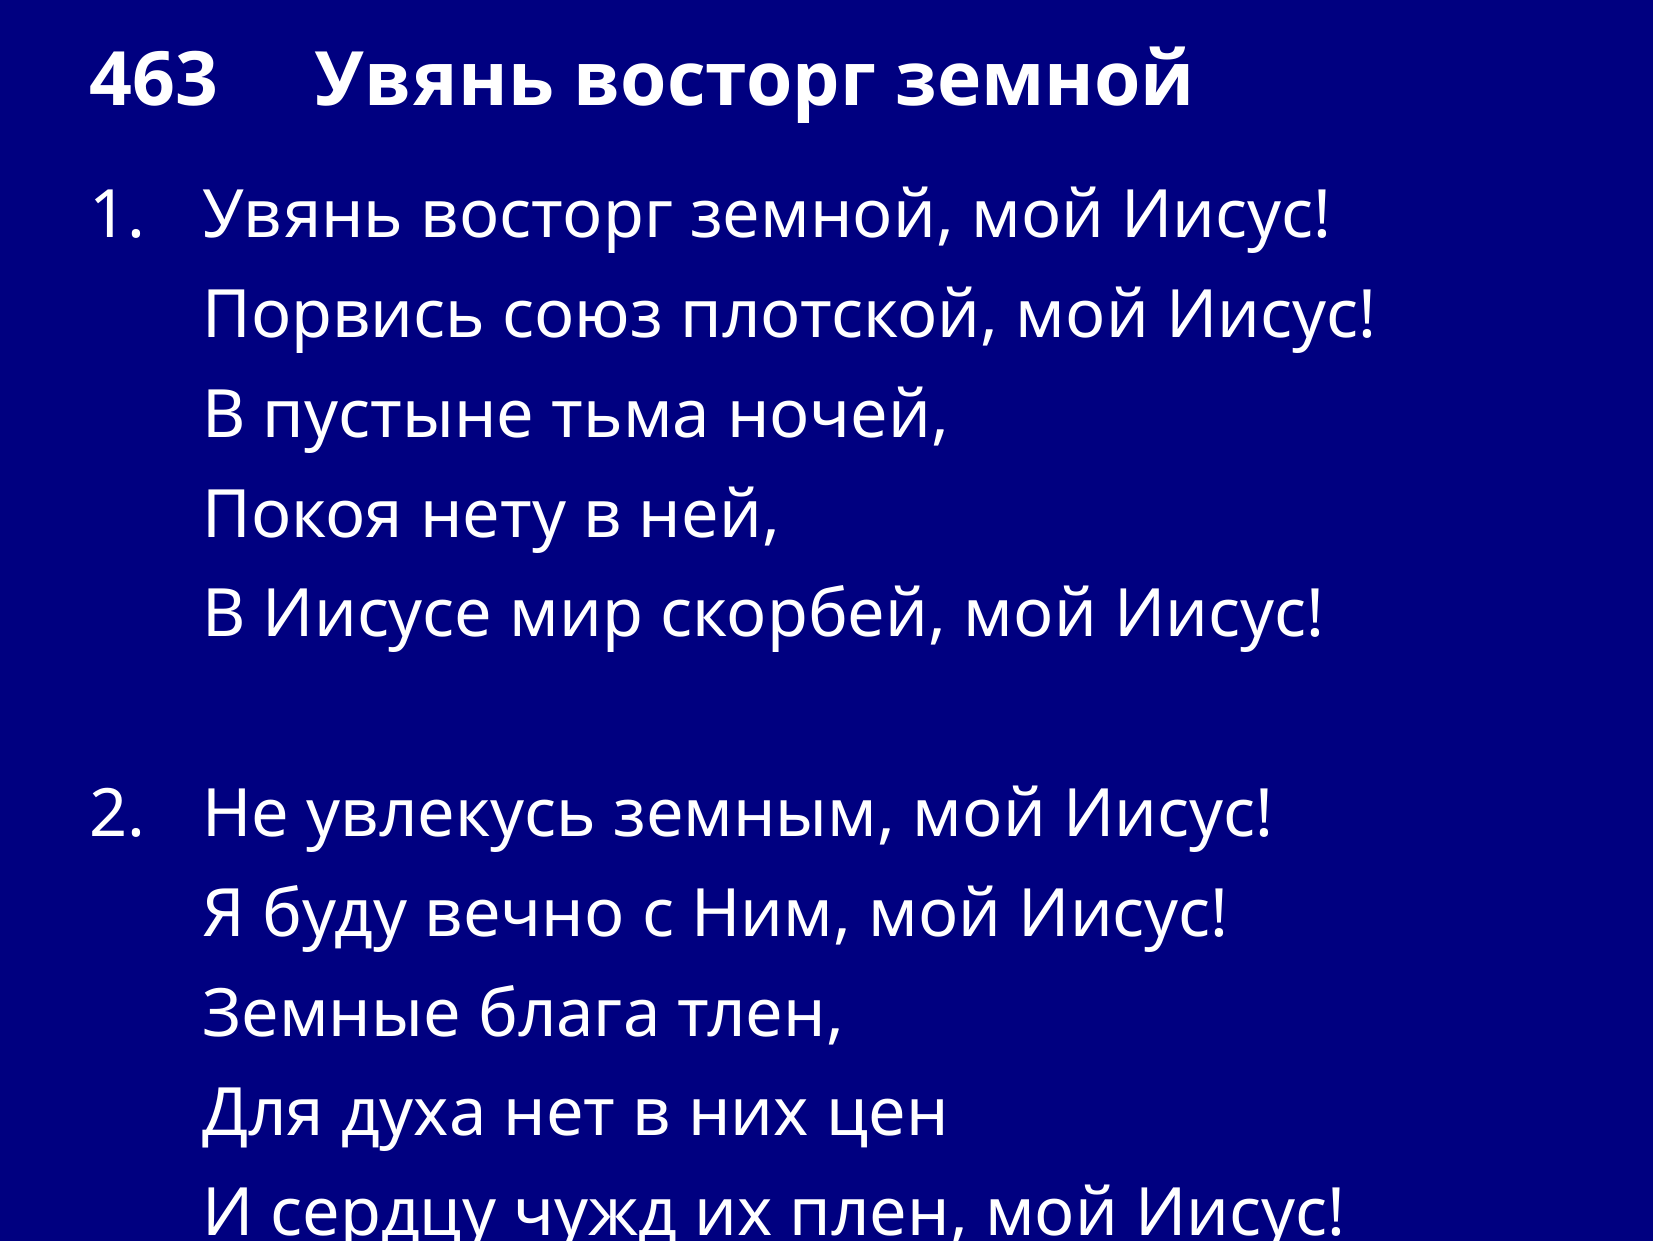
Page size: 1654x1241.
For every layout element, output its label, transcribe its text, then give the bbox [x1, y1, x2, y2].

text_box 463 Увянь восторг земной [75, 18, 1576, 131]
text_box 1. Увянь восторг земной, мой Иисус! Порвись союз плотской, мой Иисус! В пустыне тьма ночей, Покоя нету в ней, В Иисусе мир скорбей, мой Иисус! 2. Не увлекусь земным, мой Иисус! Я буду вечно с Ним, мой Иисус! Земные блага тлен, Для духа нет в них цен И сердцу чужд их плен, мой Иисус! [75, 150, 1576, 1163]
